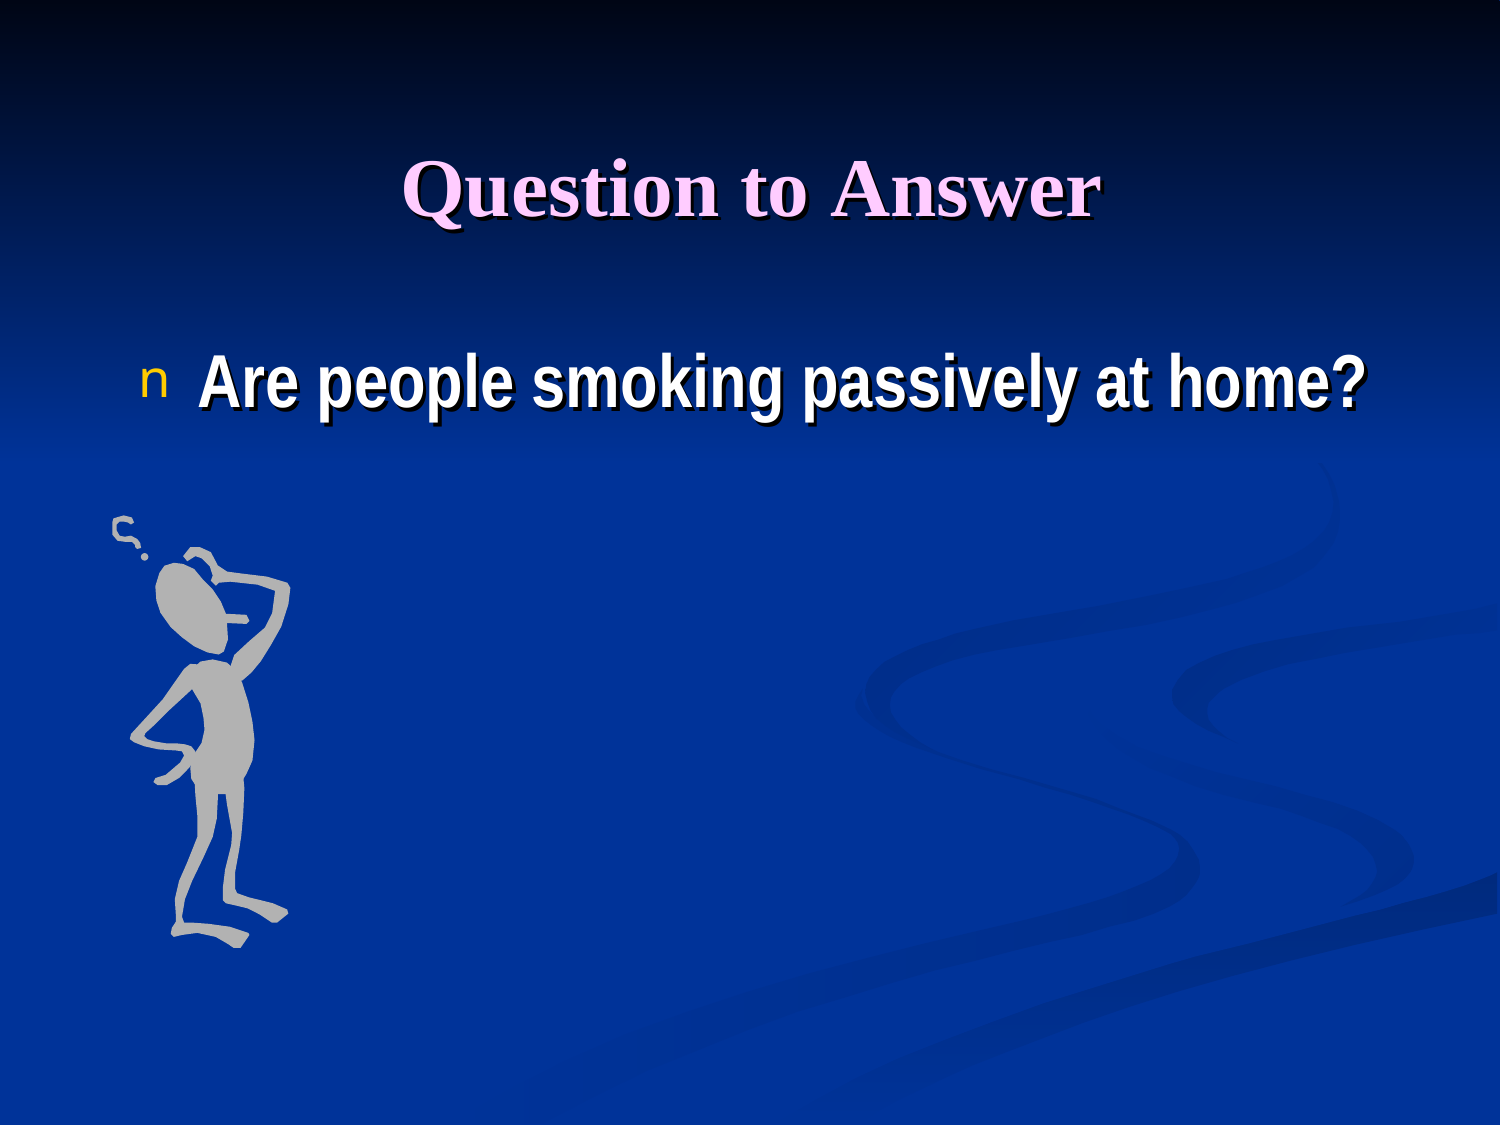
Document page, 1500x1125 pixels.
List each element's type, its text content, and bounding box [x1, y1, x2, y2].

title Question to Answer [76, 113, 1427, 254]
picture [112, 515, 291, 948]
list Are people smoking passively at home? [123, 324, 1459, 1004]
